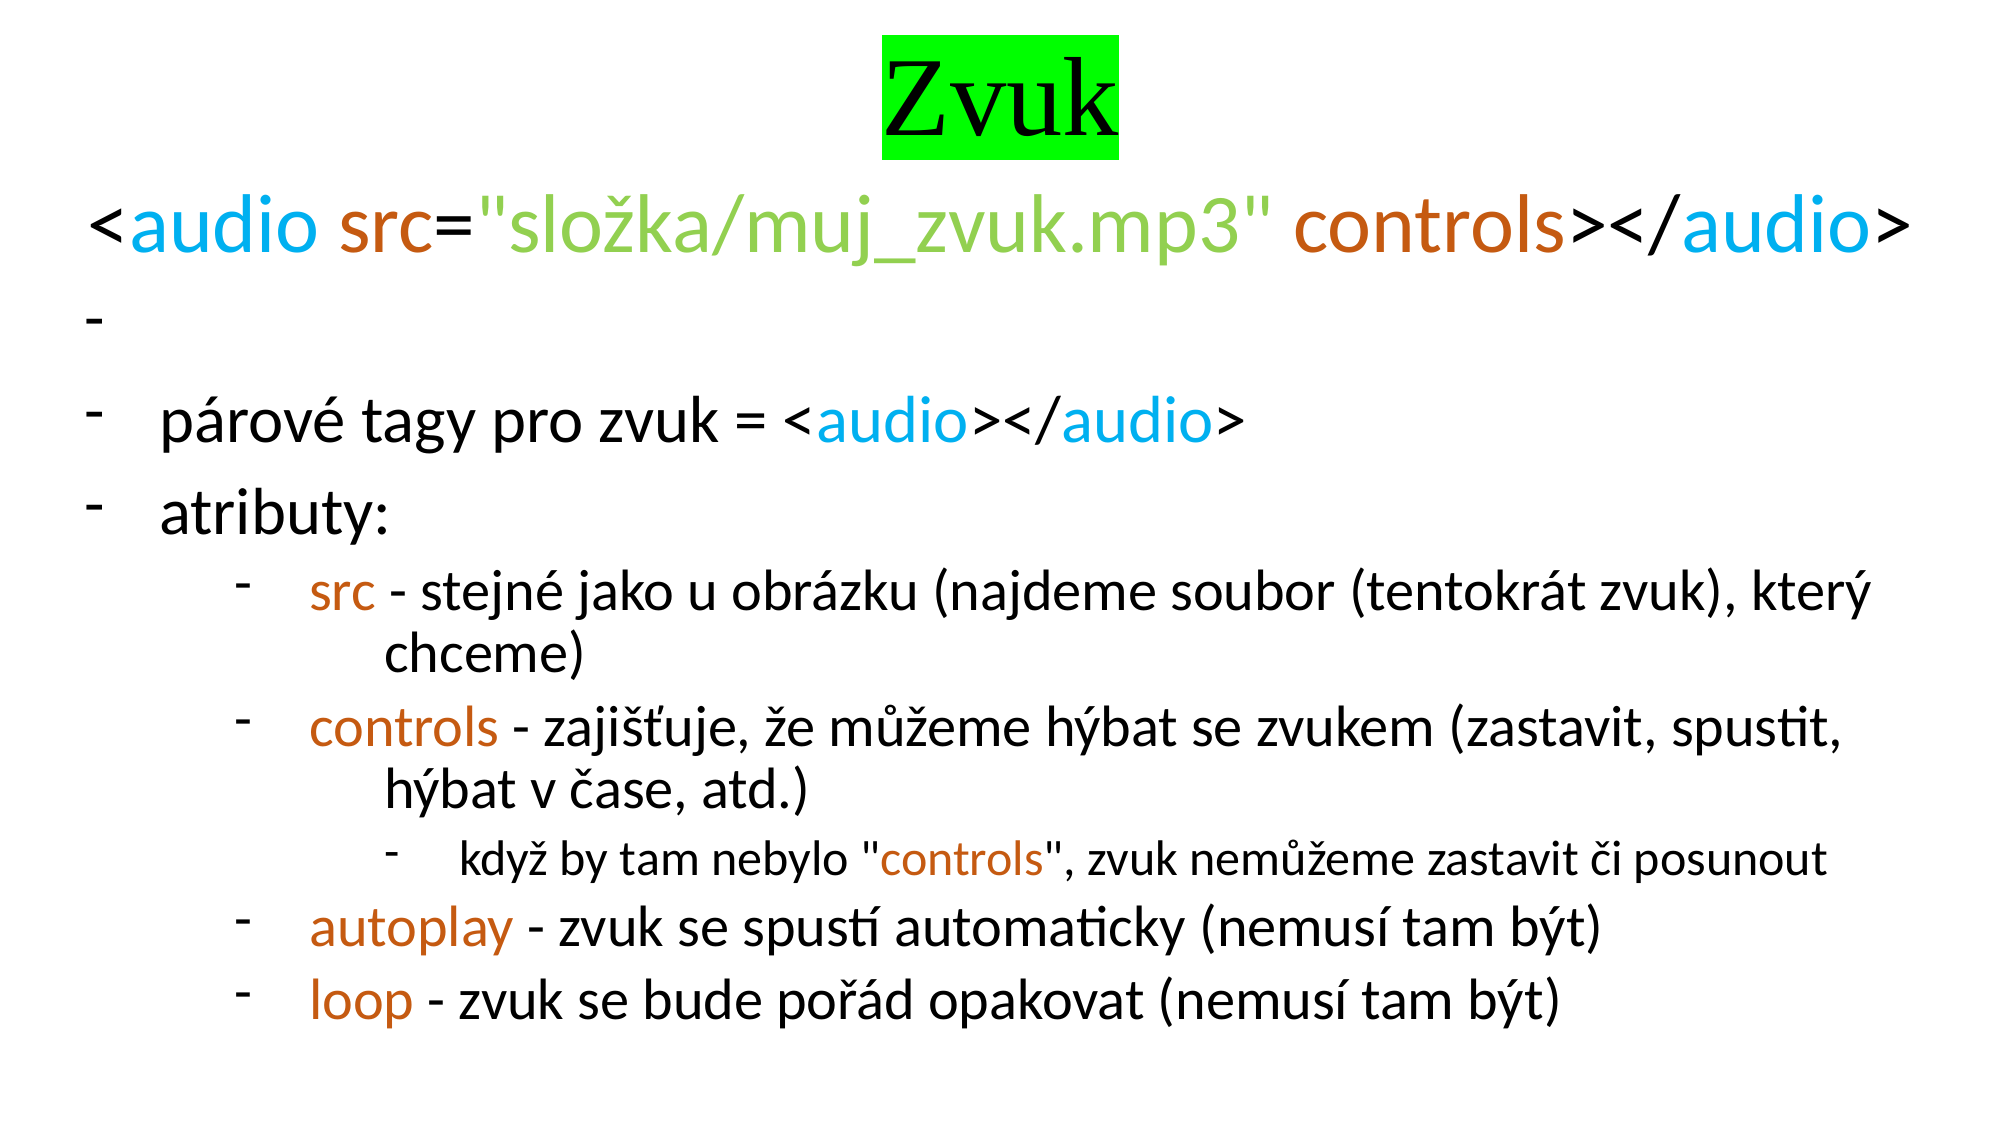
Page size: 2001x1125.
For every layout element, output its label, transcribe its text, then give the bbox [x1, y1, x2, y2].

list <audio src="složka/muj_zvuk.mp3" controls></audio> párové tagy pro zvuk = <audio></audio> atributy: src - stejné jako u obrázku (najdeme soubor (tentokrát zvuk), který chceme) controls - zajišťuje, že můžeme hýbat se zvukem (zastavit, spustit, hýbat v čase, atd.) když by tam nebylo "controls", zvuk nemůžeme zastavit či posunout autoplay - zvuk se spustí automaticky (nemusí tam být) loop - zvuk se bude pořád opakovat (nemusí tam být) [69, 173, 1932, 1125]
title Zvuk [576, 15, 1425, 173]
